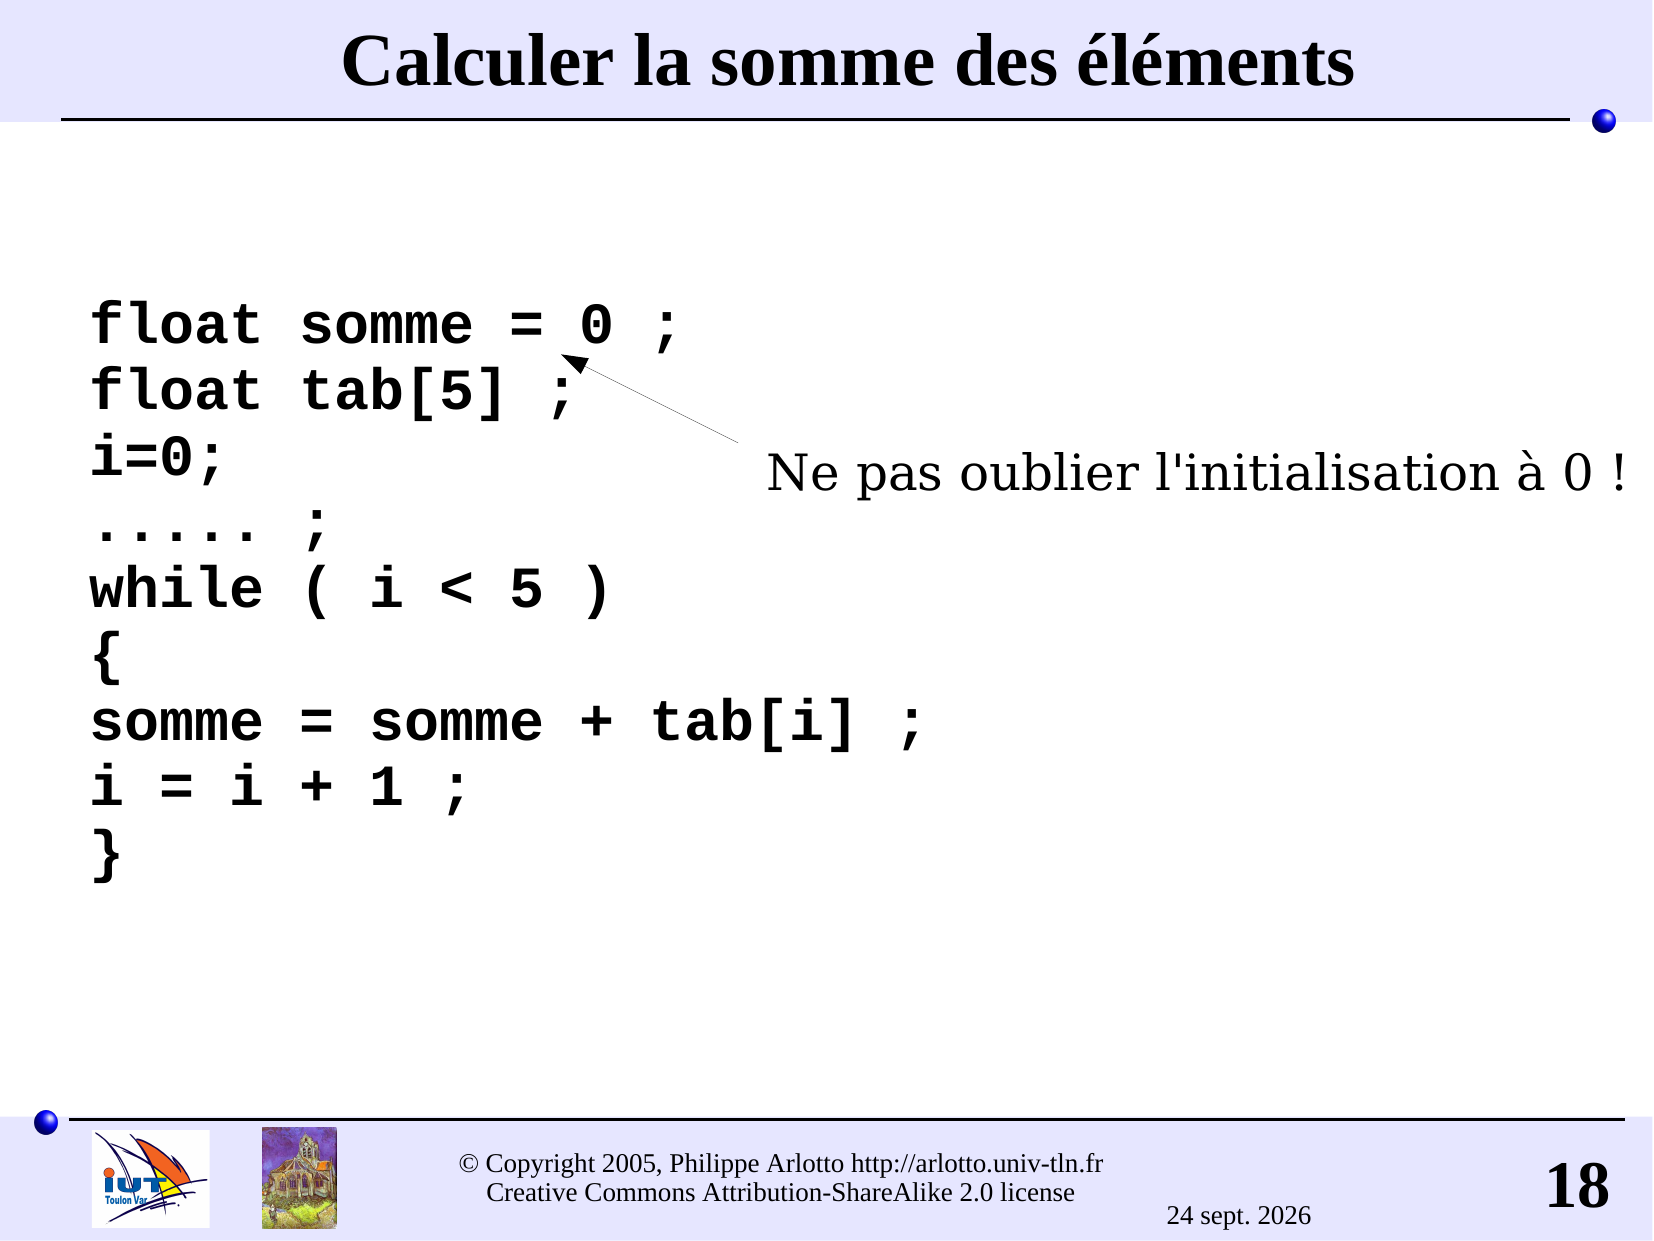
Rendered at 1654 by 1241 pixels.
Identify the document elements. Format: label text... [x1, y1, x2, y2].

text_box float somme = 0 ; float tab[5] ; i=0; ..... ; while ( i < 5 ) { somme = somme + tab[i] ; i = i + 1 ; } [89, 295, 1595, 890]
picture [262, 1127, 337, 1229]
text_box Ne pas oublier l'initialisation à 0 ! [766, 443, 1631, 503]
title Calculer la somme des éléments [95, 11, 1585, 110]
